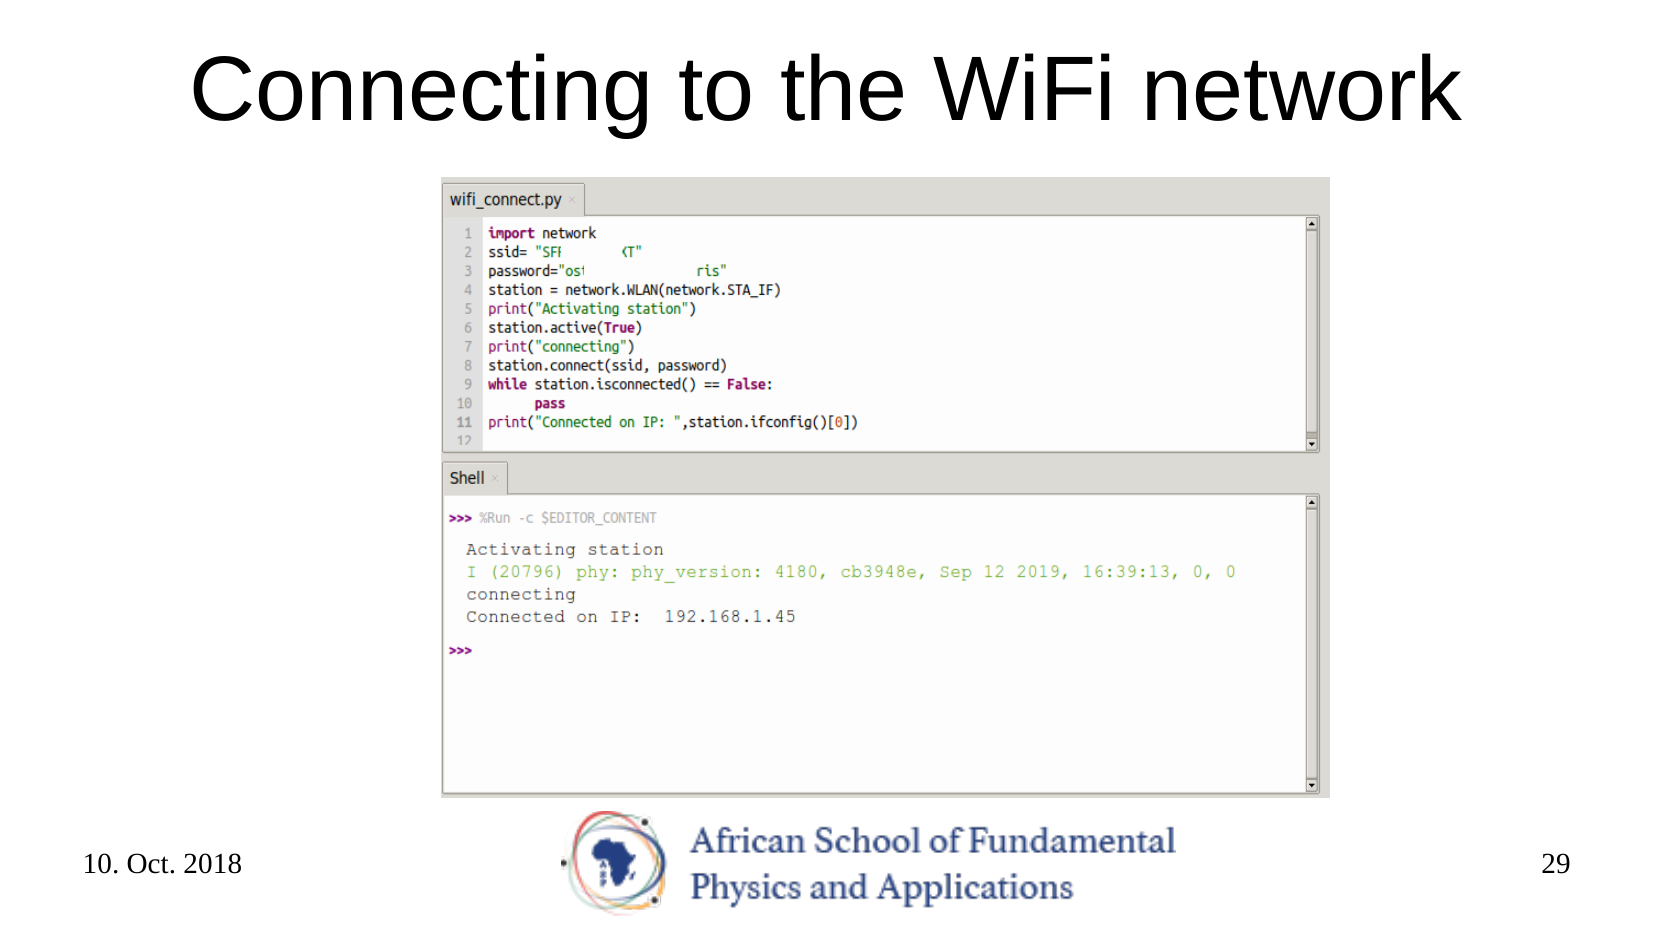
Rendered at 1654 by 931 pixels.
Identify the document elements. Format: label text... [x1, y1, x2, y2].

picture [441, 177, 1330, 798]
picture [561, 811, 1176, 916]
title Connecting to the WiFi network [29, 0, 1625, 179]
